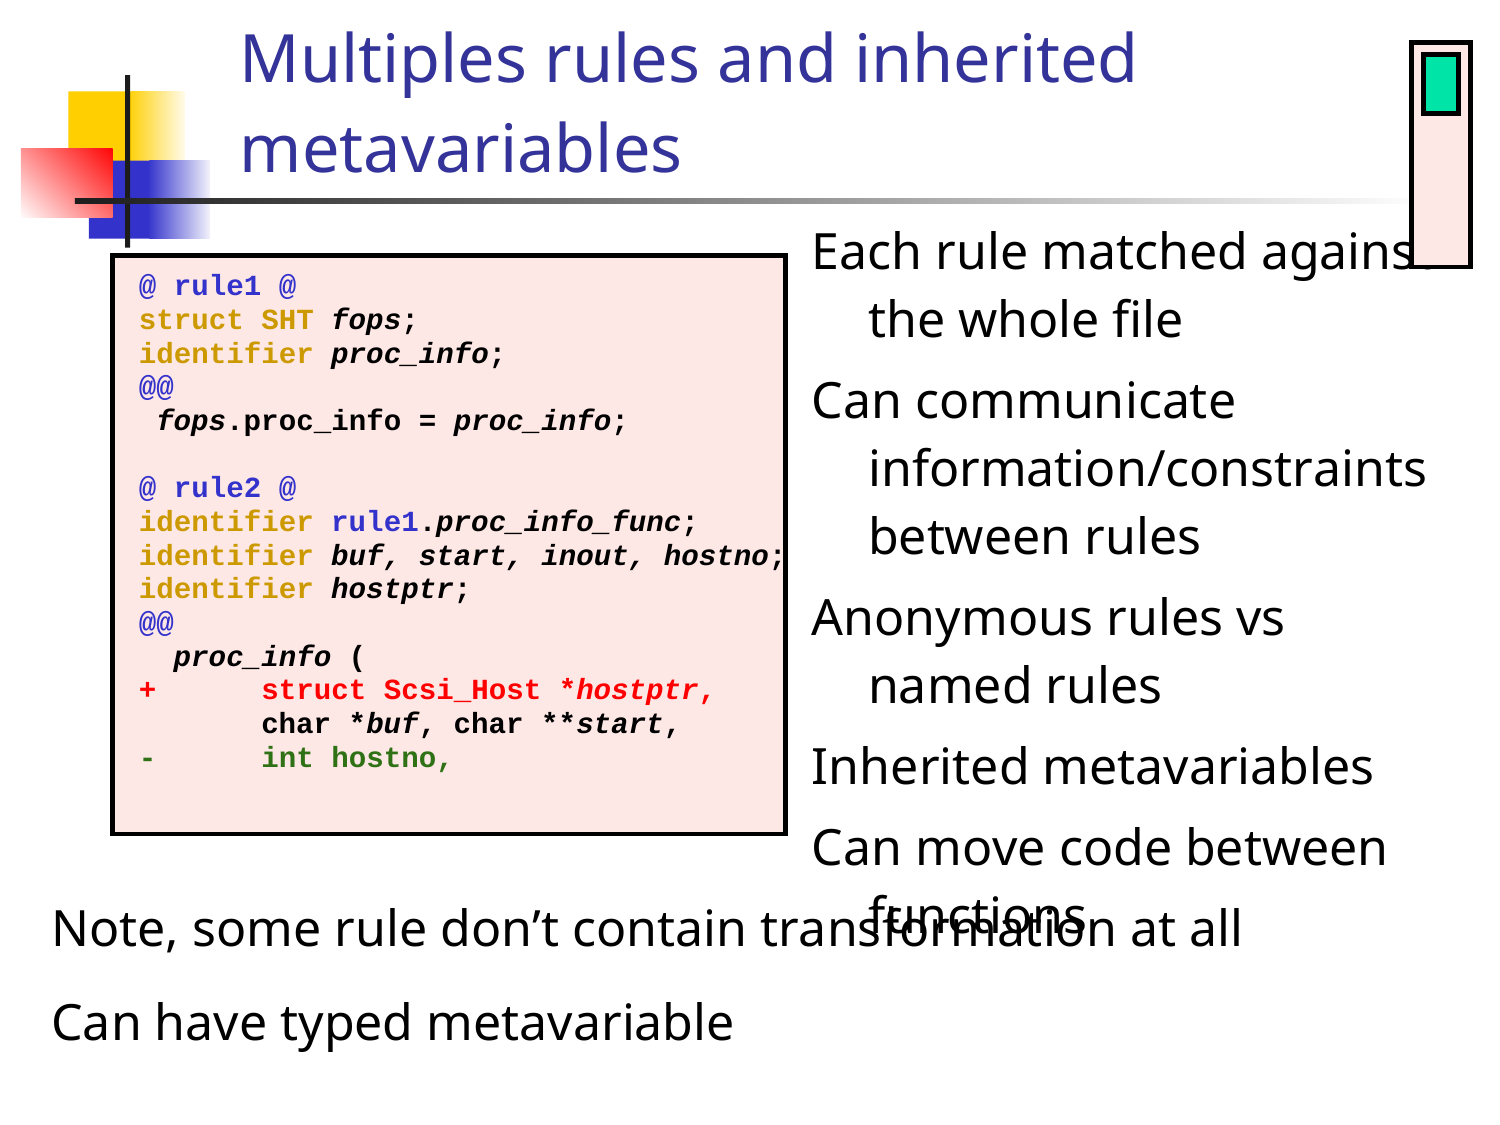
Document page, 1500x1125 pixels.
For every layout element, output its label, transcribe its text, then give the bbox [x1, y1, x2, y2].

text_box [1411, 42, 1471, 268]
text_box Note, some rule don’t contain transformation at all Can have typed metavariable [36, 885, 1384, 1063]
text_box [112, 255, 786, 835]
list Each rule matched against the whole file Can communicate information/constraints between rules Anonymous rules vs named rules Inherited metavariables Can move code between functions [797, 207, 1460, 985]
text_box @ rule1 @ struct SHT fops; identifier proc_info; @@ fops.proc_info = proc_info; @ rule2 @ identifier rule1.proc_info_func; identifier buf, start, inout, hostno; identifier hostptr; @@ proc_info ( + struct Scsi_Host *hostptr, char *buf, char **start, - int hostno, [123, 267, 963, 787]
title Multiples rules and inherited metavariables [224, 12, 1500, 200]
